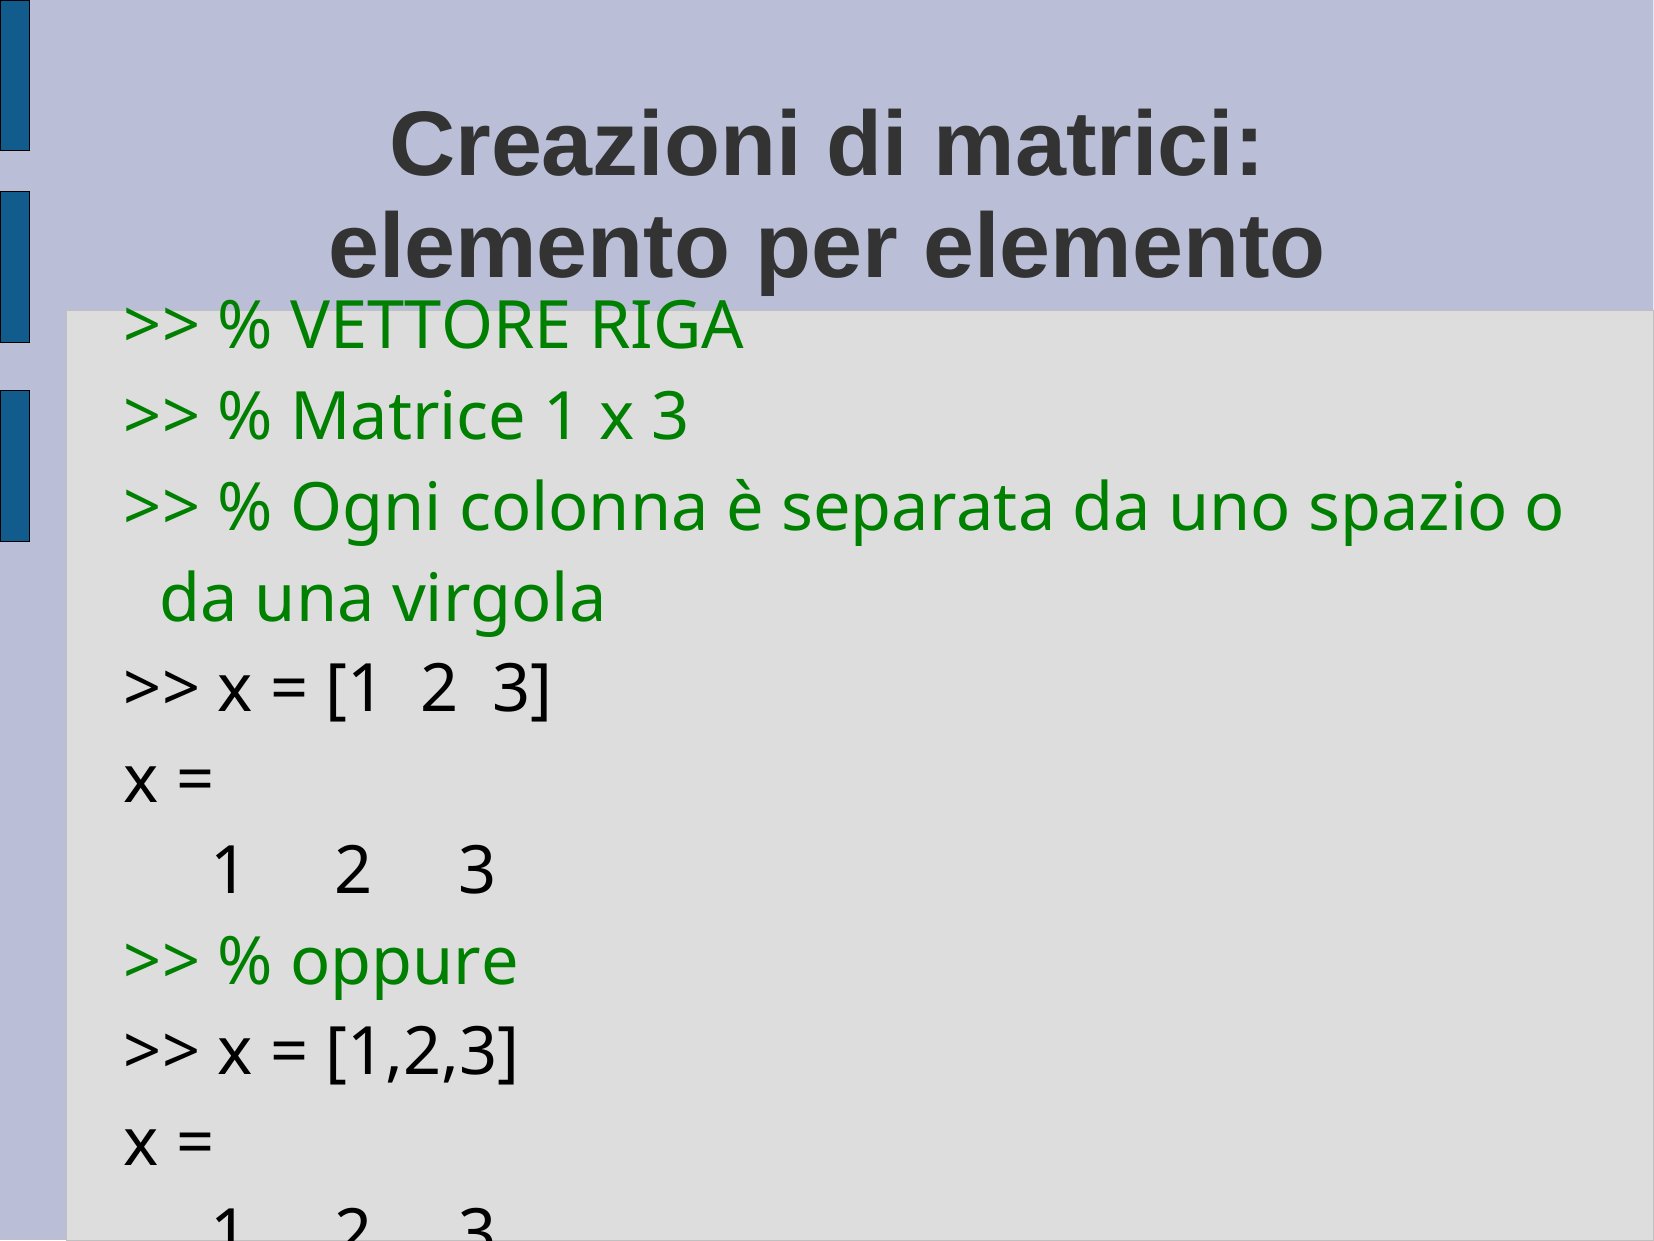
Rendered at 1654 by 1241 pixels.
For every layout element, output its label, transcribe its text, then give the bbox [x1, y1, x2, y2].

title Creazioni di matrici: elemento per elemento [121, 92, 1534, 298]
subtitle >> % VETTORE RIGA >> % Matrice 1 x 3 >> % Ogni colonna è separata da uno spazio o da una virgola >> x = [1 2 3] x = 1 2 3 >> % oppure >> x = [1,2,3] x = 1 2 3 [88, 331, 1625, 1223]
